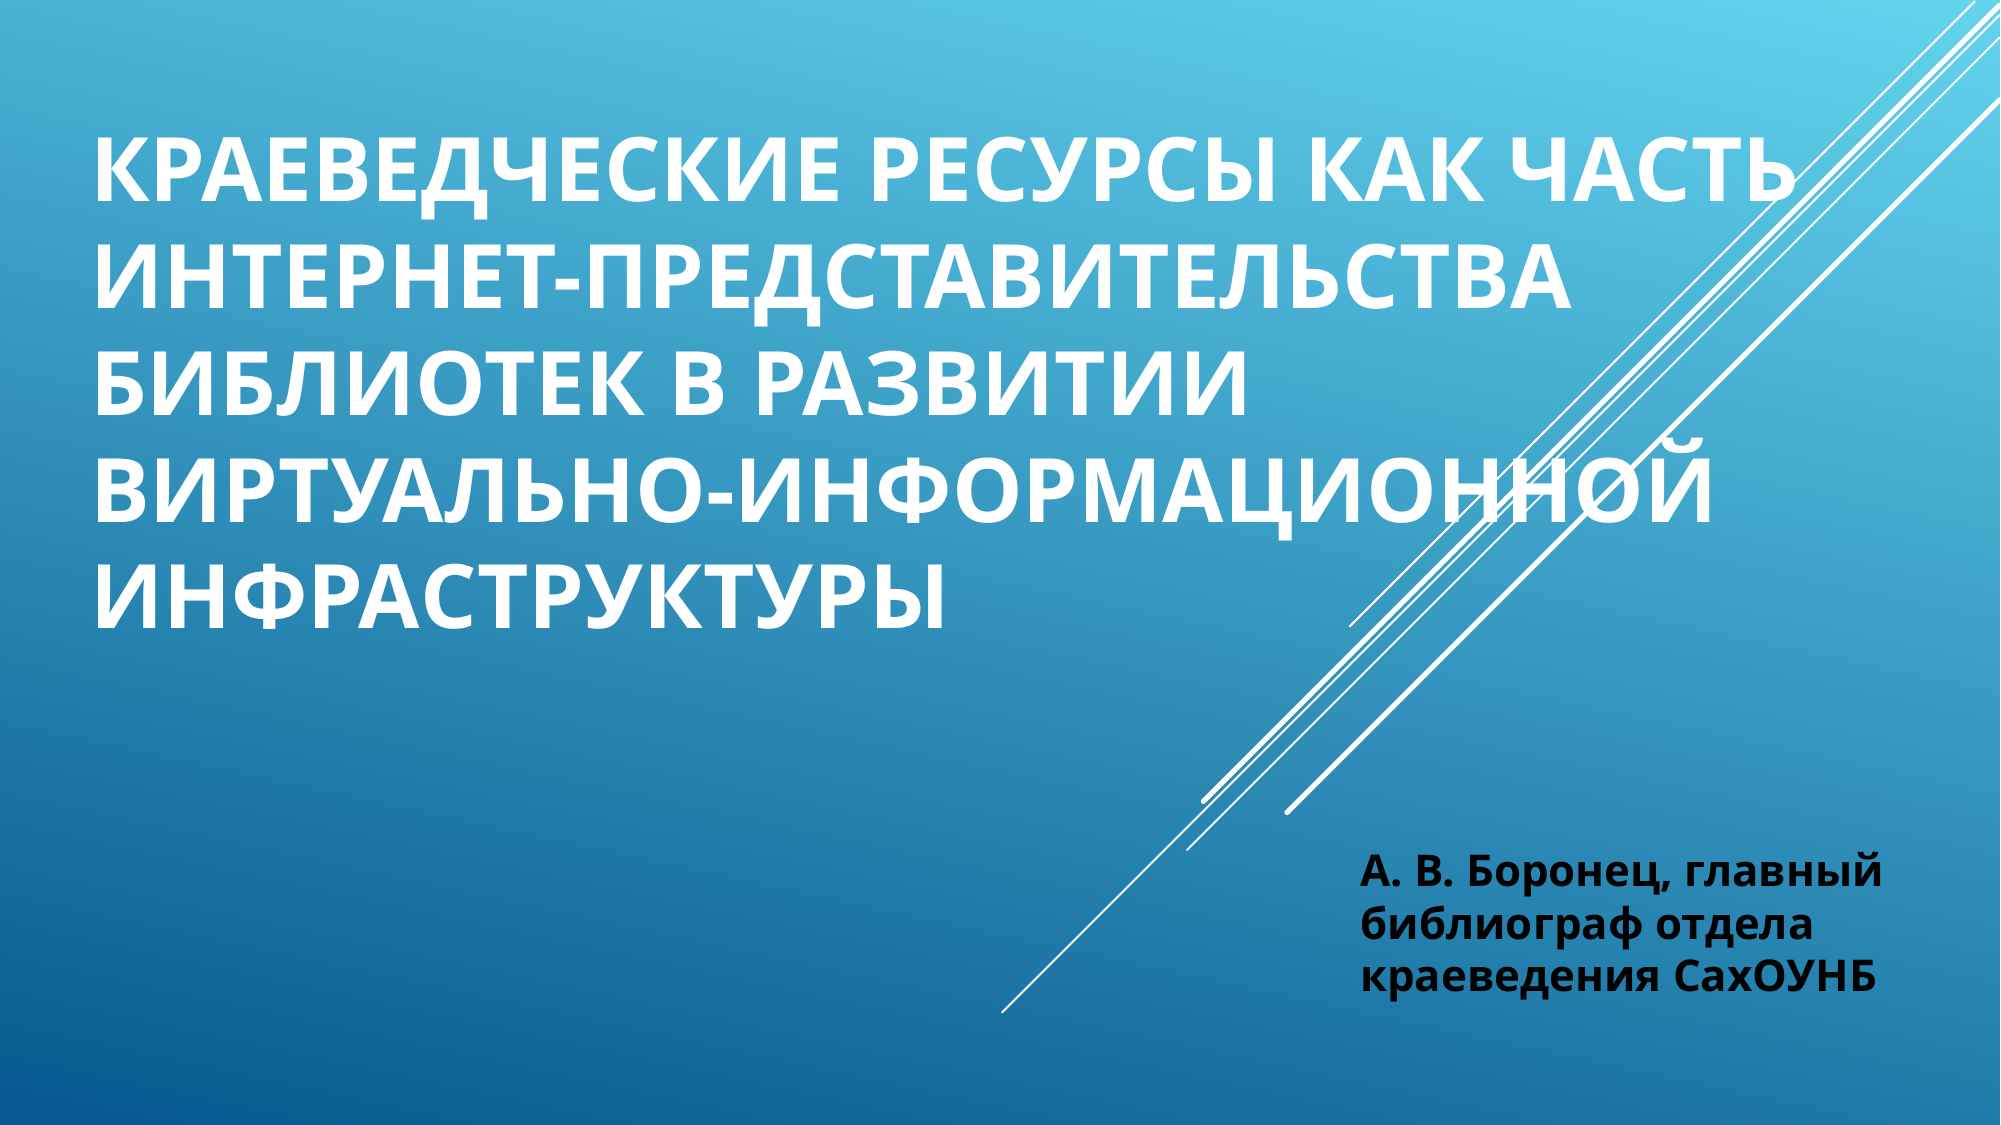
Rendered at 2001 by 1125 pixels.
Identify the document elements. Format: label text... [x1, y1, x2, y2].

title Краеведческие ресурсы как часть интернет-представительства библиотек в развитии виртуально-информационной инфраструктуры [75, 70, 1864, 655]
subtitle А. В. Боронец, главный библиограф отдела краеведения СахОУНБ [1345, 835, 1955, 1040]
